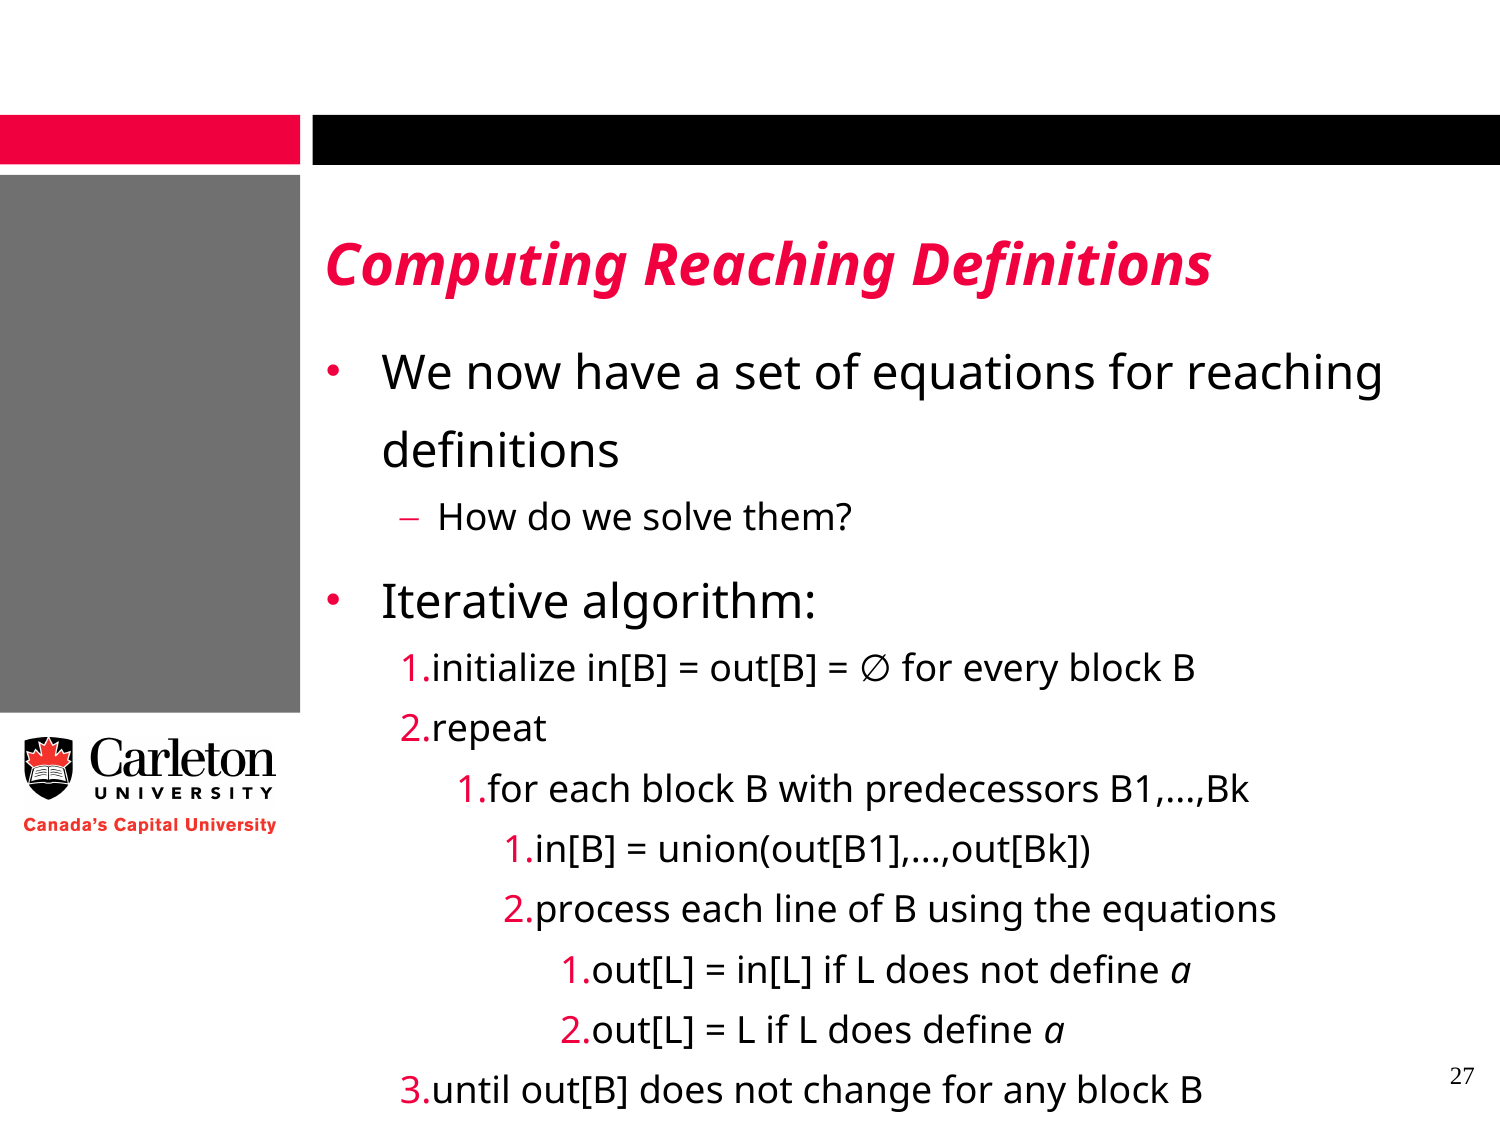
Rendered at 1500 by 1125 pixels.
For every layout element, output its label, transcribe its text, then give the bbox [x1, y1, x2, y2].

list We now have a set of equations for reaching definitions How do we solve them? Iterative algorithm: initialize in[B] = out[B] = ∅ for every block B repeat for each block B with predecessors B1,...,Bk in[B] = union(out[B1],...,out[Bk]) process each line of B using the equations out[L] = in[L] if L does not define a out[L] = L if L does define a until out[B] does not change for any block B [324, 324, 1450, 1068]
title Computing Reaching Definitions [324, 187, 1450, 324]
picture [24, 737, 276, 834]
